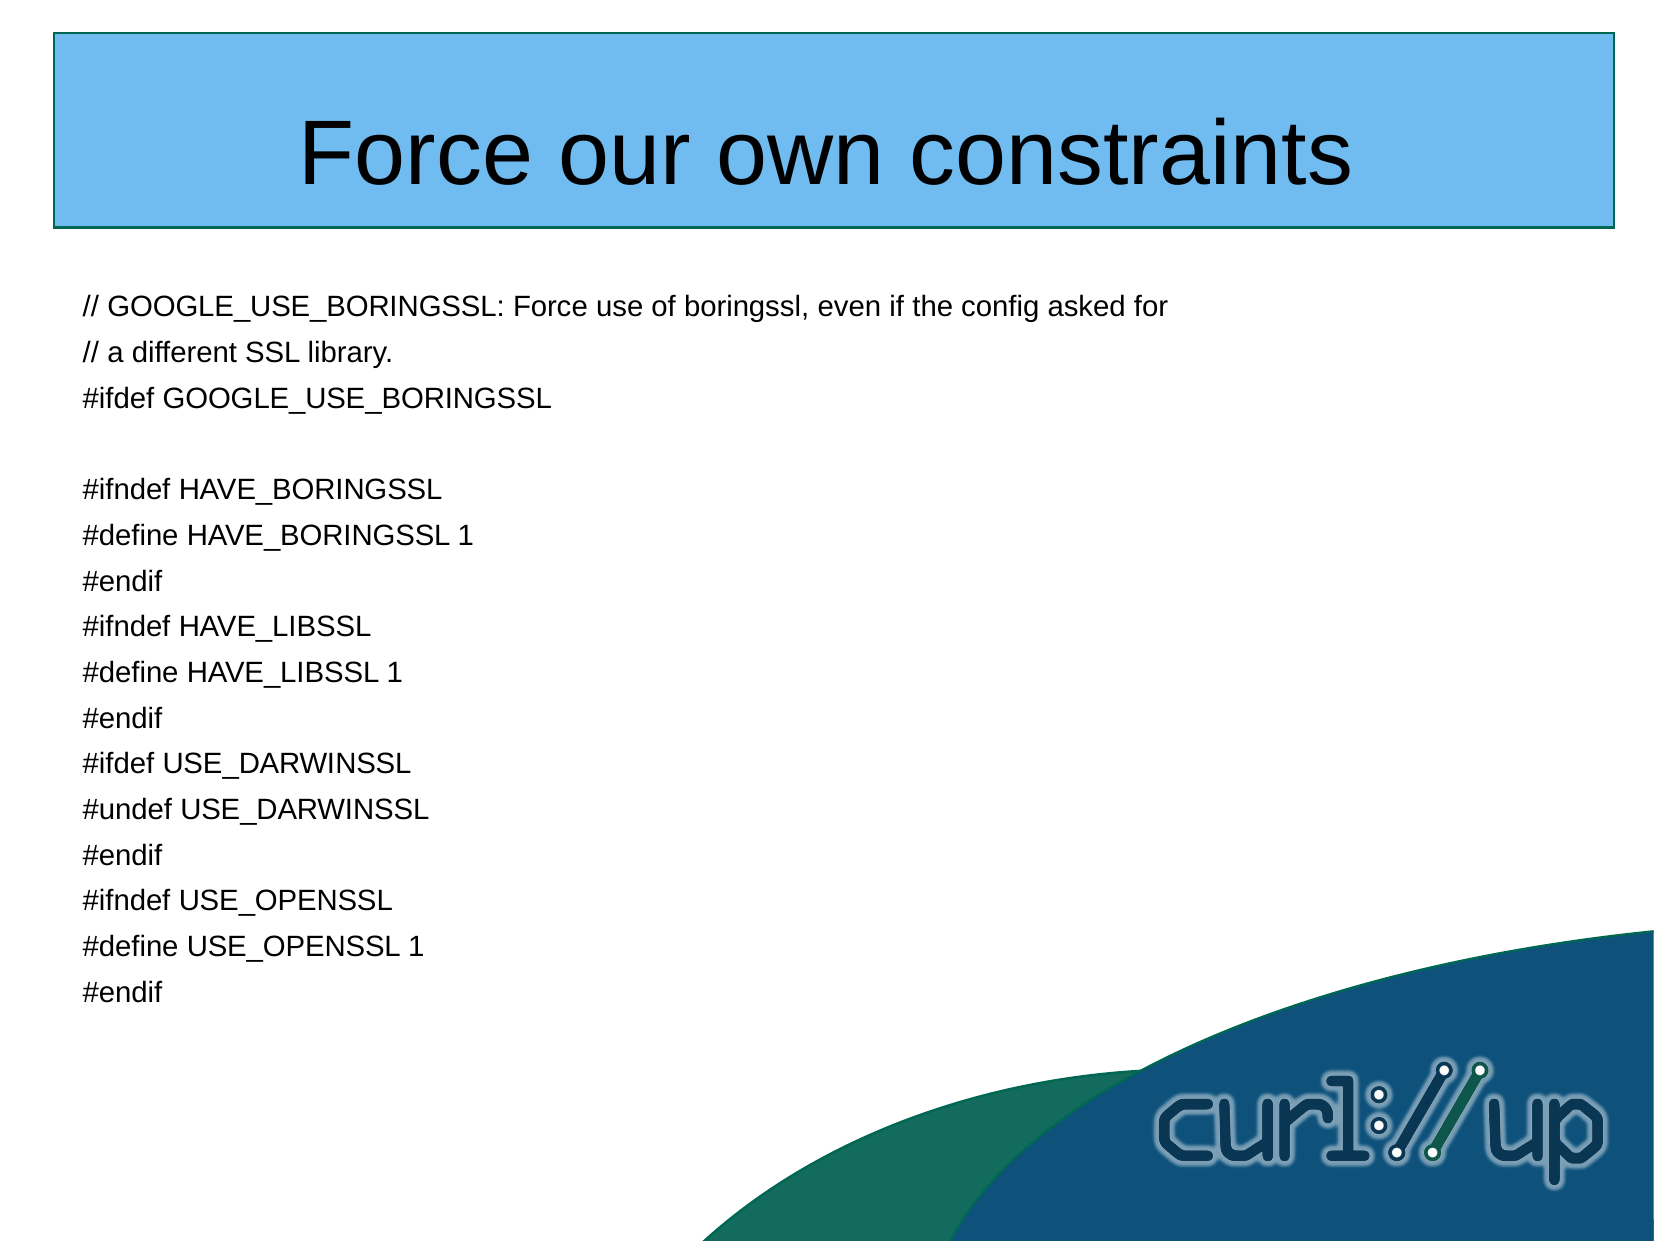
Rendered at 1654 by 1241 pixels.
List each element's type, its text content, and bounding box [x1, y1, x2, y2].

title Force our own constraints [82, 49, 1571, 257]
list // GOOGLE_USE_BORINGSSL: Force use of boringssl, even if the config asked for // a different SSL library. #ifdef GOOGLE_USE_BORINGSSL #ifndef HAVE_BORINGSSL #define HAVE_BORINGSSL 1 #endif #ifndef HAVE_LIBSSL #define HAVE_LIBSSL 1 #endif #ifdef USE_DARWINSSL #undef USE_DARWINSSL #endif #ifndef USE_OPENSSL #define USE_OPENSSL 1 #endif [82, 290, 1571, 1010]
